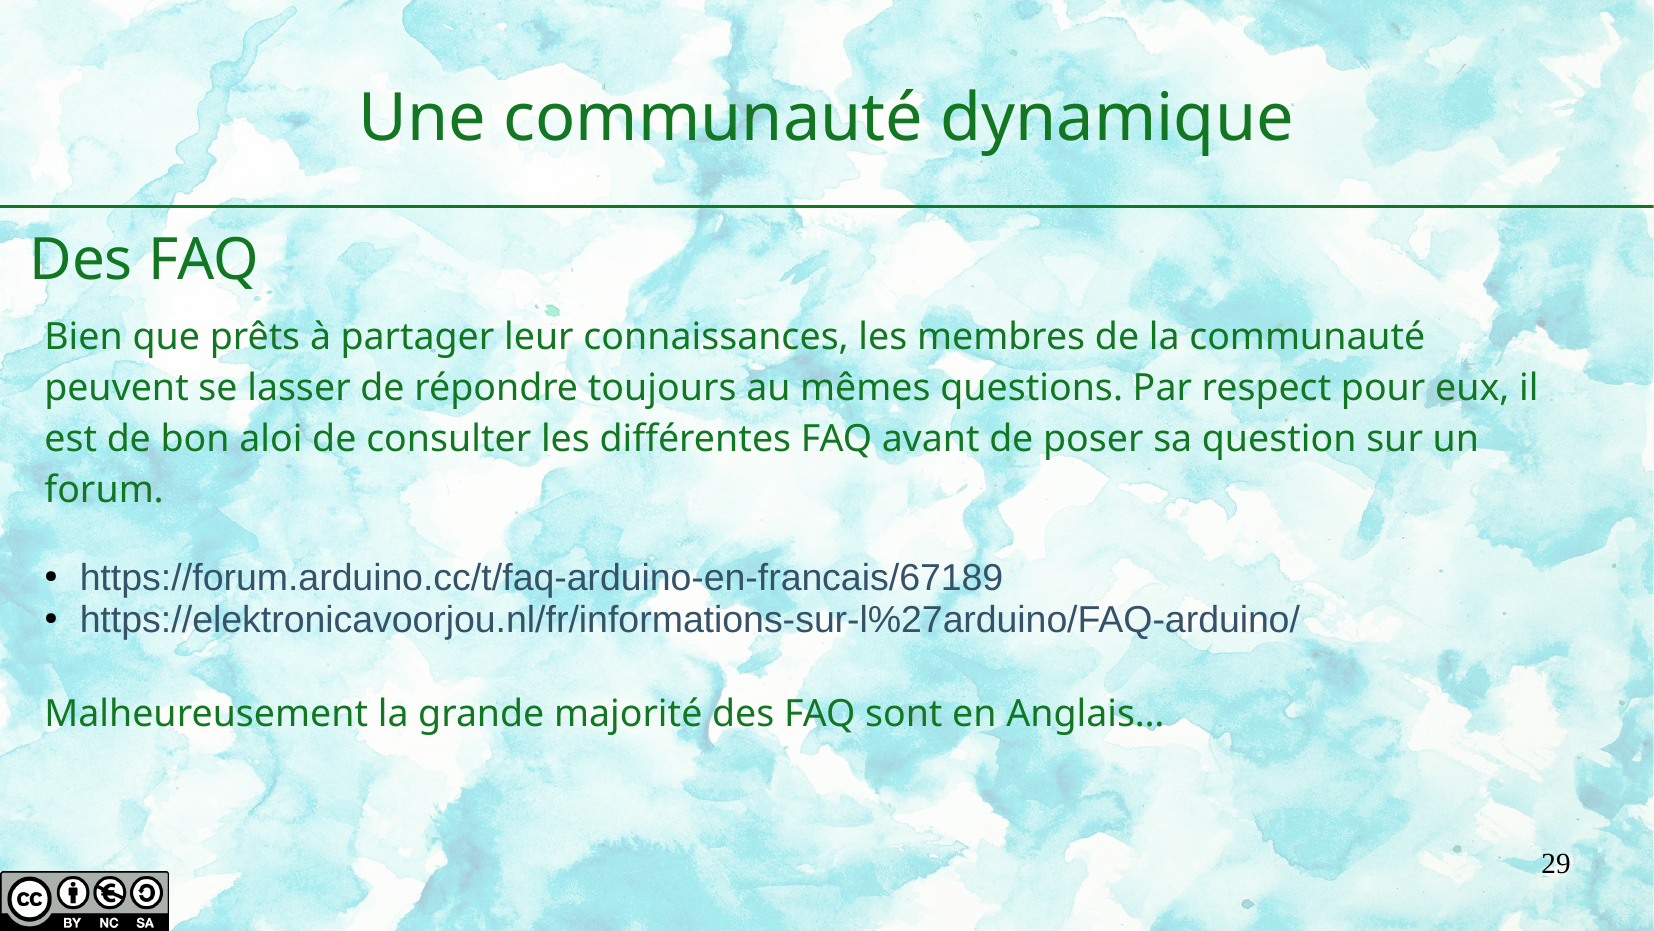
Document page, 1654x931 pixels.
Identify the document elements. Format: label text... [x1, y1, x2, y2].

list Des FAQ [29, 217, 1518, 302]
picture [0, 871, 169, 931]
text_box Malheureusement la grande majorité des FAQ sont en Anglais… [29, 679, 1565, 745]
title Une communauté dynamique [82, 37, 1571, 193]
text_box https://forum.arduino.cc/t/faq-arduino-en-francais/67189 https://elektronicavoorjou.nl/fr/informations-sur-l%27arduino/FAQ-arduino/ [29, 549, 1329, 649]
text_box Bien que prêts à partager leur connaissances, les membres de la communauté peuvent se lasser de répondre toujours au mêmes questions. Par respect pour eux, il est de bon aloi de consulter les différentes FAQ avant de poser sa question sur un forum. [29, 302, 1595, 522]
